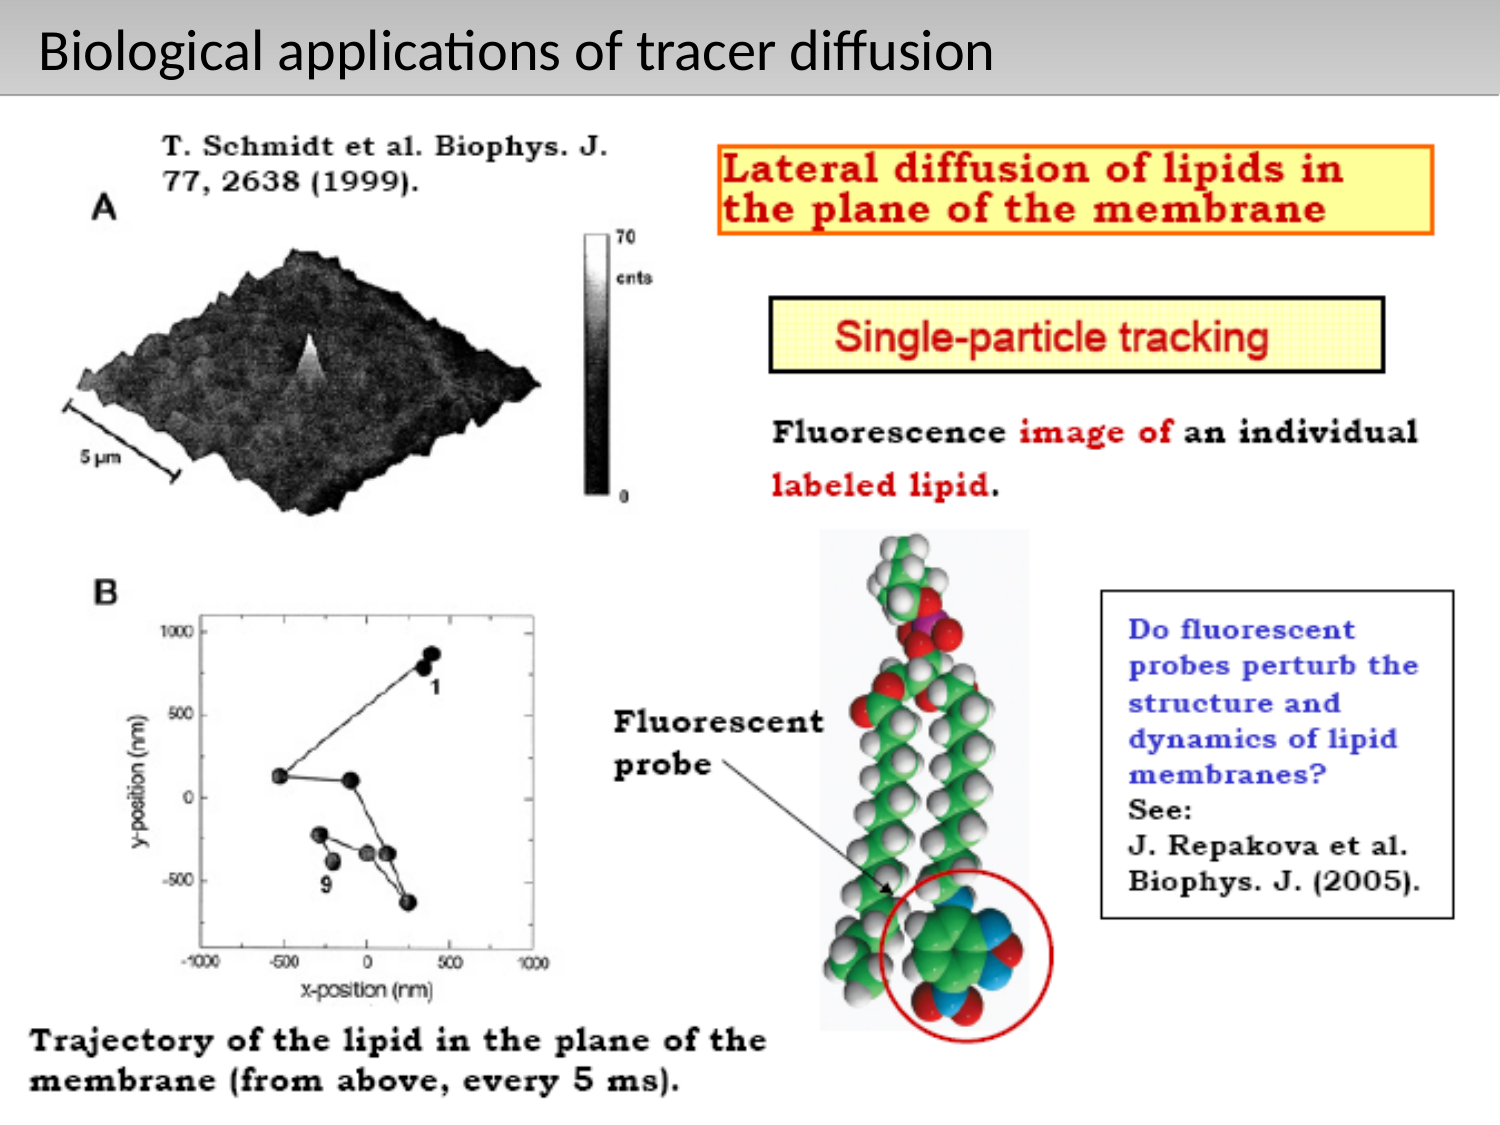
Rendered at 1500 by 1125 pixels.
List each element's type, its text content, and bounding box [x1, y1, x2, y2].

title Biological applications of tracer diffusion [23, 0, 1477, 94]
picture [12, 127, 1500, 1125]
